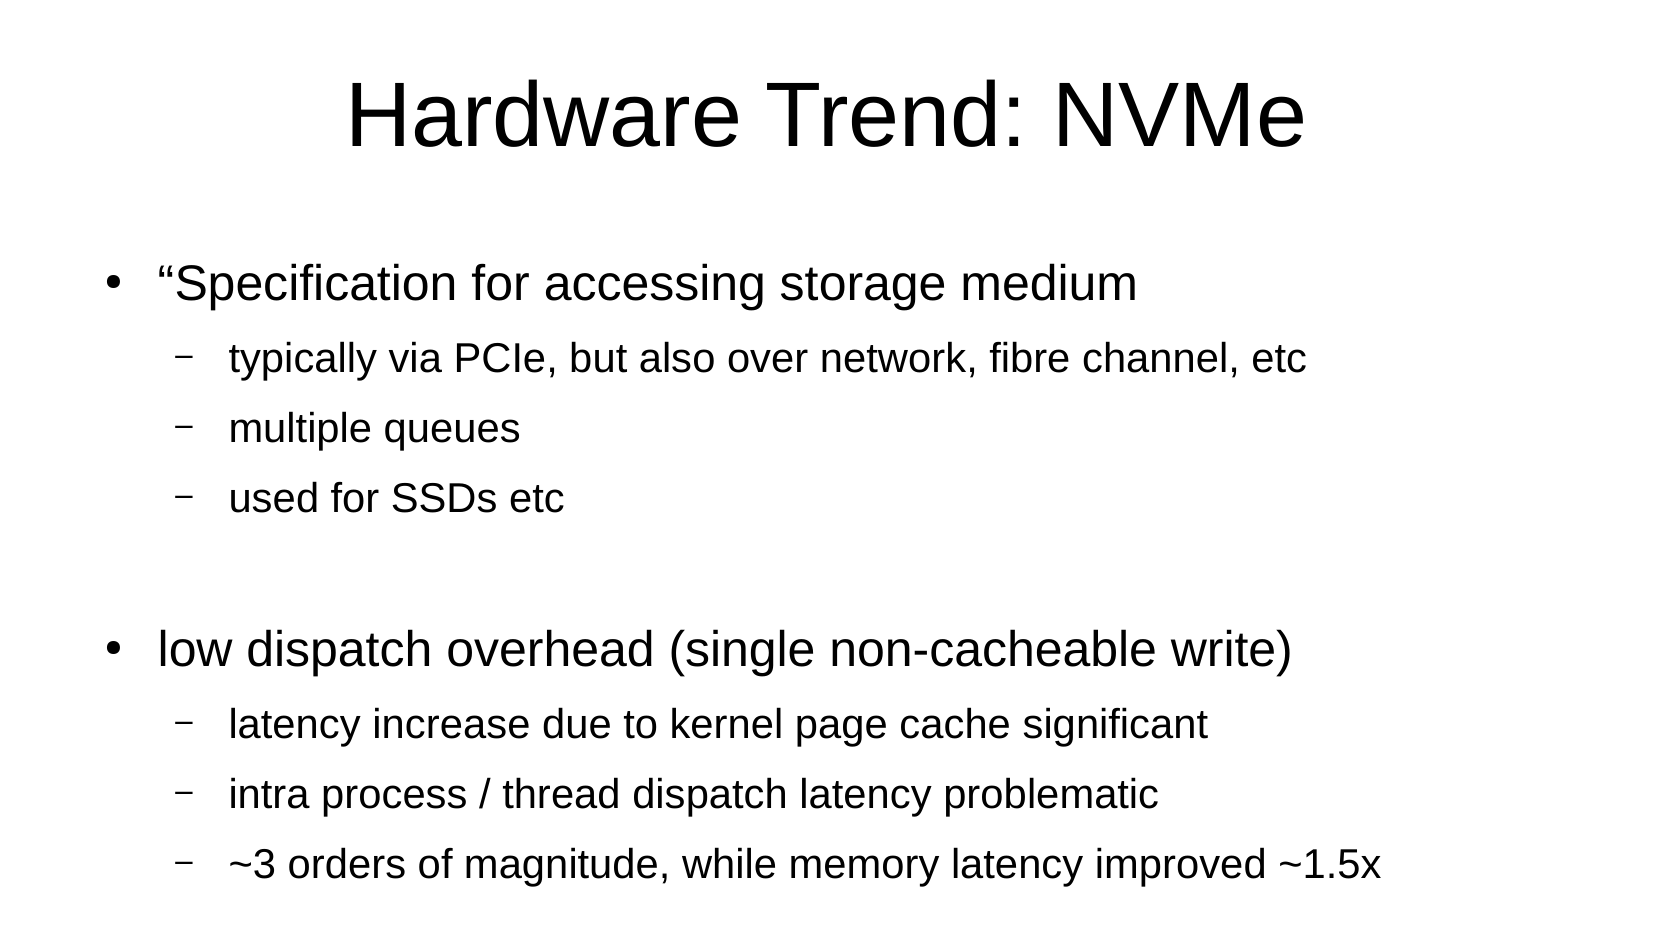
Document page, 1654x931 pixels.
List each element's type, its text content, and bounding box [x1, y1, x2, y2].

title Hardware Trend: NVMe [82, 37, 1571, 193]
list “Specification for accessing storage medium typically via PCIe, but also over network, fibre channel, etc multiple queues used for SSDs etc low dispatch overhead (single non-cacheable write) latency increase due to kernel page cache significant intra process / thread dispatch latency problematic ~3 orders of magnitude, while memory latency improved ~1.5x [86, 255, 1576, 901]
